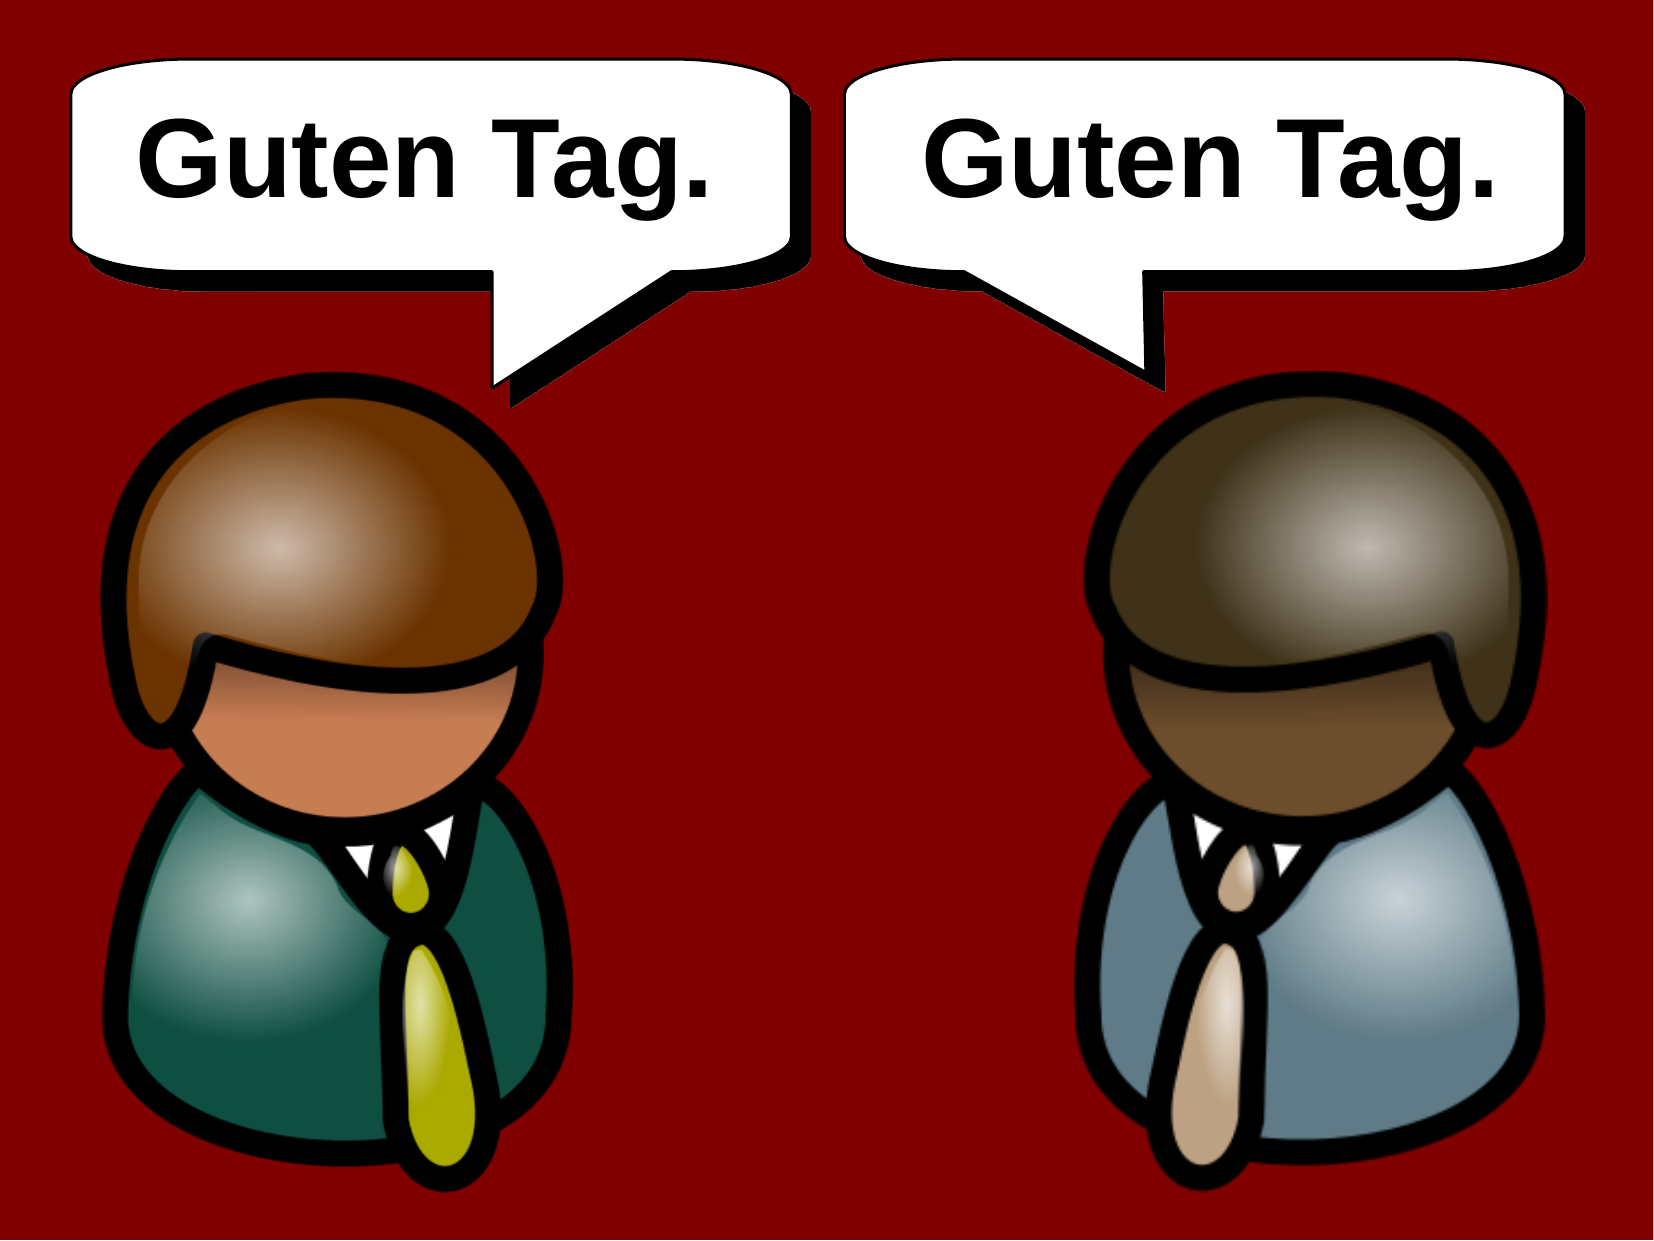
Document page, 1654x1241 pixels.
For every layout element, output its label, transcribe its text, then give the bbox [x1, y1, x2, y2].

picture [100, 371, 573, 1193]
text_box [70, 59, 792, 388]
text_box [844, 59, 1566, 371]
text_box Guten Tag. [88, 88, 762, 235]
picture [1074, 371, 1548, 1193]
text_box Guten Tag. [874, 88, 1548, 235]
